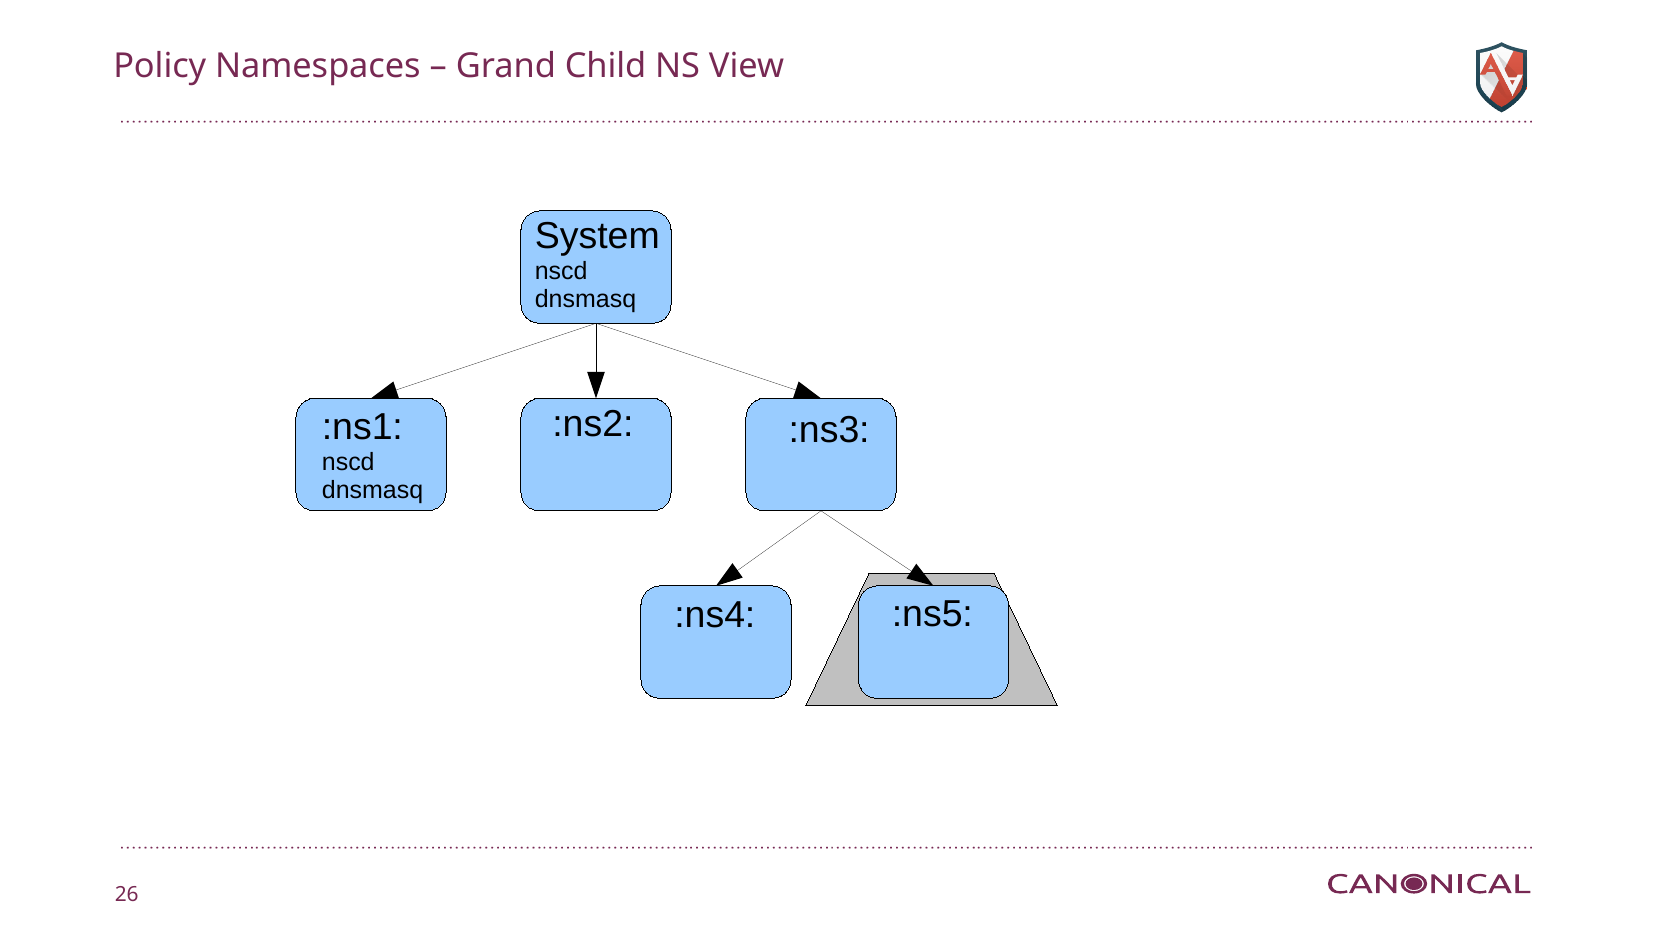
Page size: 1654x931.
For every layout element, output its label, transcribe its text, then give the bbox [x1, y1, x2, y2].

picture [111, 33, 1546, 124]
text_box [529, 320, 663, 324]
text_box :ns1: nscd dnsmasq [307, 398, 439, 511]
text_box :ns3: [773, 401, 885, 459]
text_box System nscd dnsmasq [520, 207, 675, 320]
text_box :ns5: [877, 585, 989, 643]
text_box [745, 398, 897, 511]
text_box [640, 585, 792, 699]
text_box :ns2: [537, 394, 649, 452]
text_box :ns4: [659, 585, 771, 643]
text_box [439, 402, 447, 507]
picture [111, 845, 1533, 851]
title Policy Namespaces – Grand Child NS View [113, 48, 1382, 81]
text_box [805, 573, 1058, 706]
text_box [520, 398, 672, 511]
text_box [295, 400, 307, 509]
